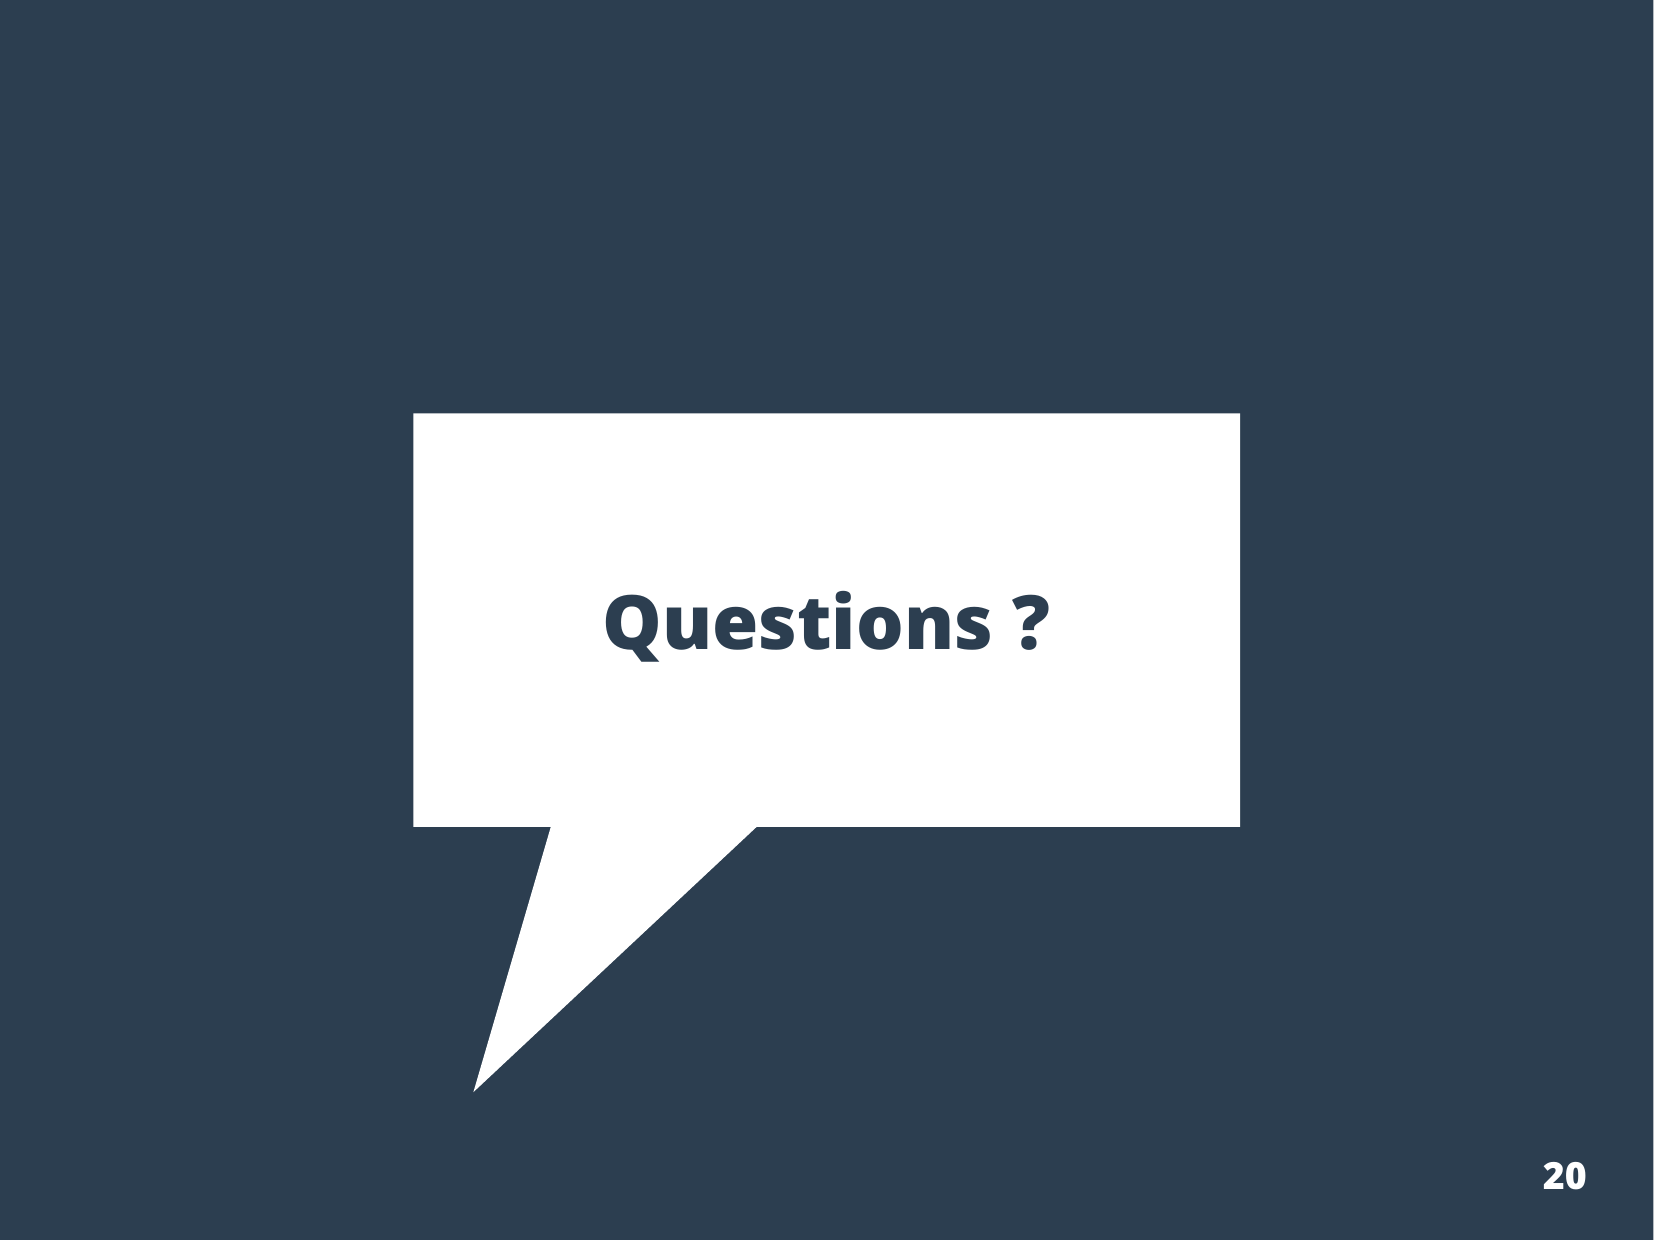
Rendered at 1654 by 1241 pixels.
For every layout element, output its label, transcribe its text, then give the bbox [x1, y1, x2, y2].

title Questions ? [442, 442, 1211, 798]
